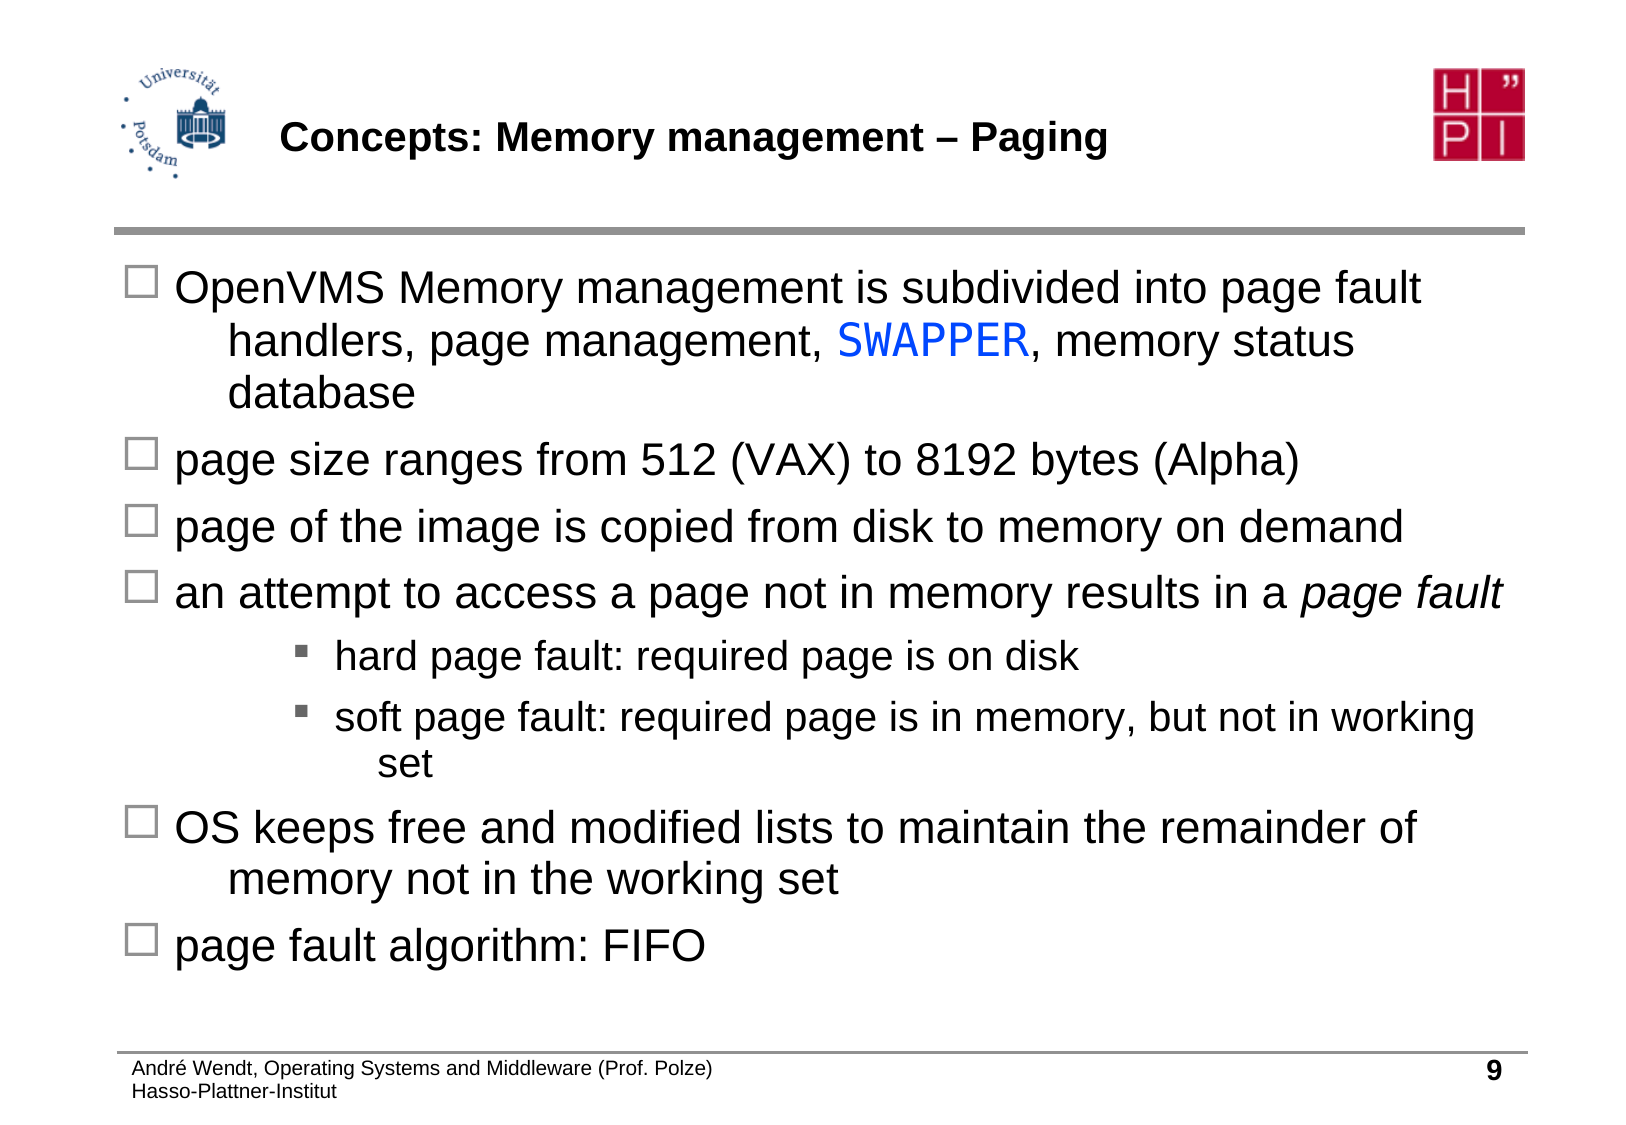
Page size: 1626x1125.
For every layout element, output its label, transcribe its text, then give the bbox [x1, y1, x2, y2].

title Concepts: Memory management – Paging [279, 68, 1390, 207]
picture [1433, 68, 1525, 161]
picture [121, 68, 226, 179]
list OpenVMS Memory management is subdivided into page fault handlers, page management, SWAPPER, memory status database page size ranges from 512 (VAX) to 8192 bytes (Alpha) page of the image is copied from disk to memory on demand an attempt to access a page not in memory results in a page fault hard page fault: required page is on disk soft page fault: required page is in memory, but not in working set OS keeps free and modified lists to maintain the remainder of memory not in the working set page fault algorithm: FIFO [121, 262, 1525, 1051]
